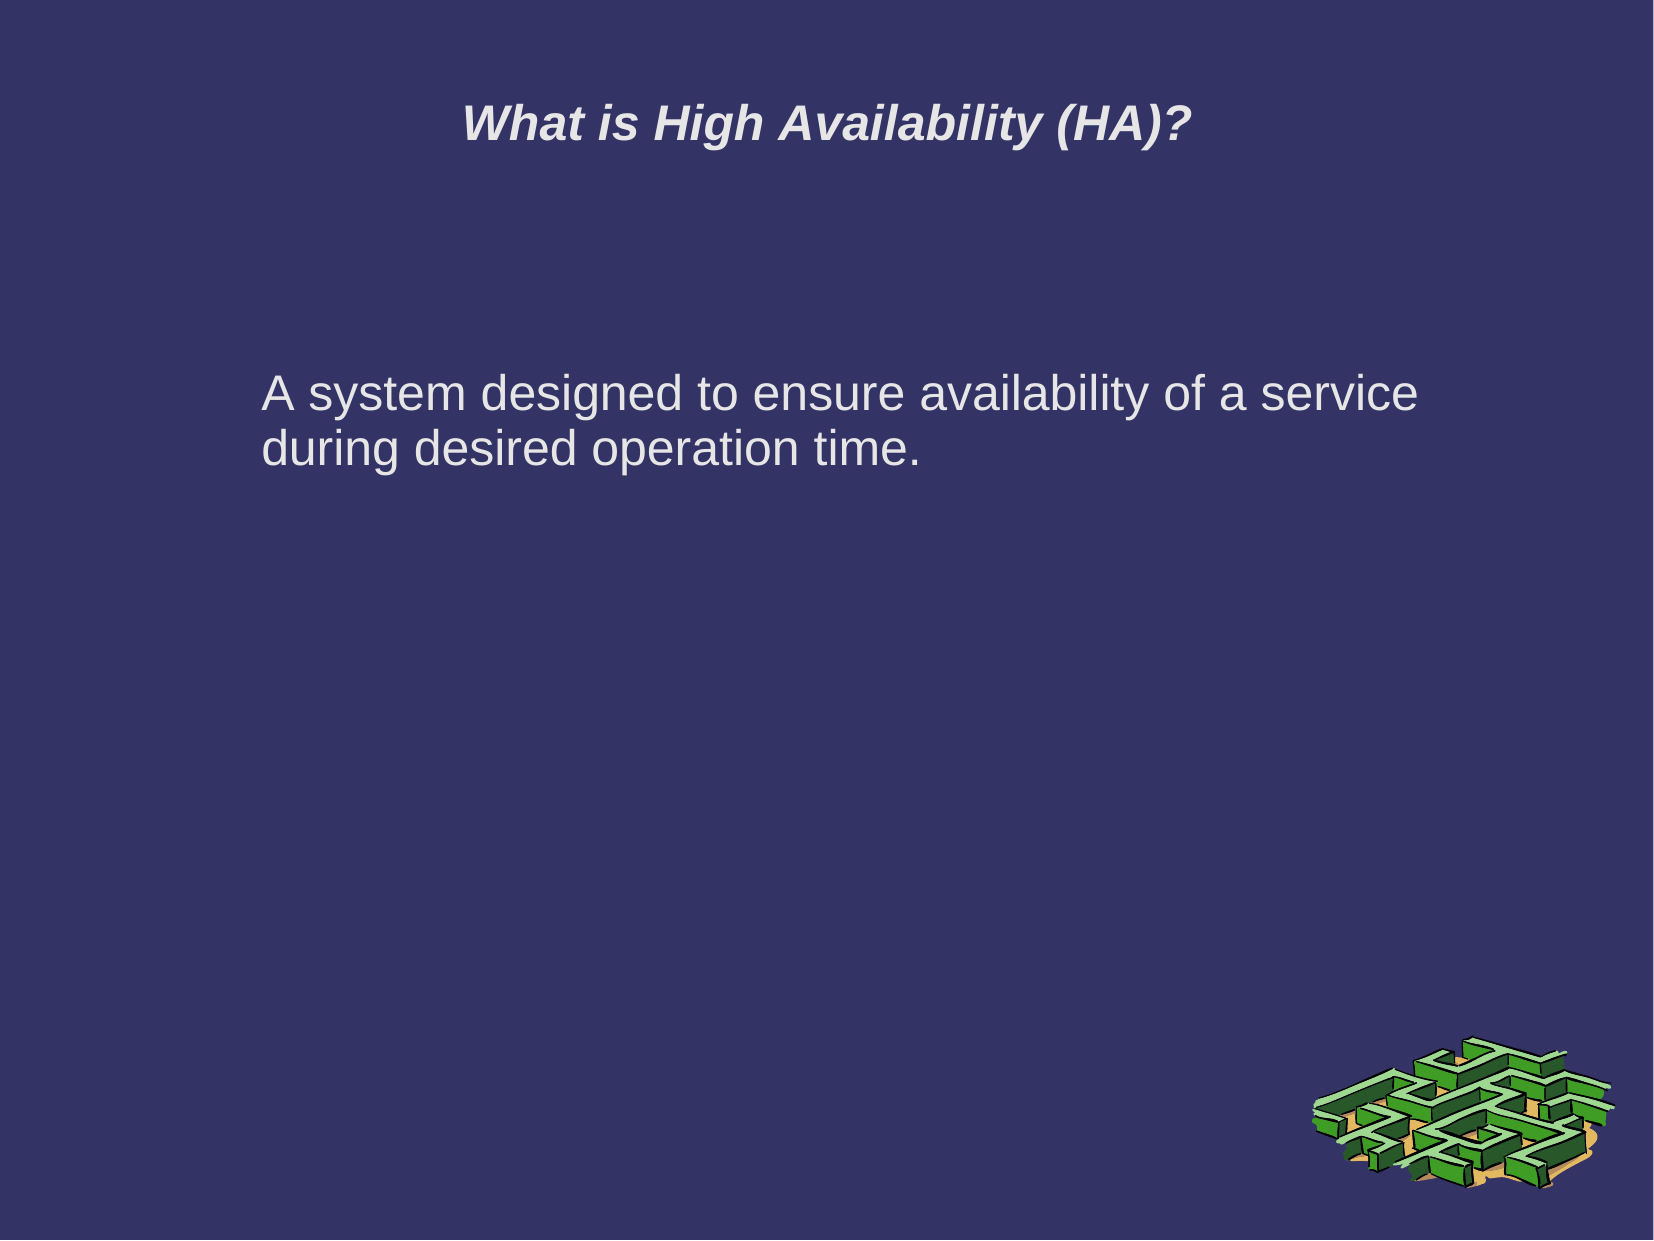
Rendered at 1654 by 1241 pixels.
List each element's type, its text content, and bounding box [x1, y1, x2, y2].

list A system designed to ensure availability of a service during desired operation time. [178, 364, 1570, 811]
title What is High Availability (HA)? [121, 19, 1534, 227]
